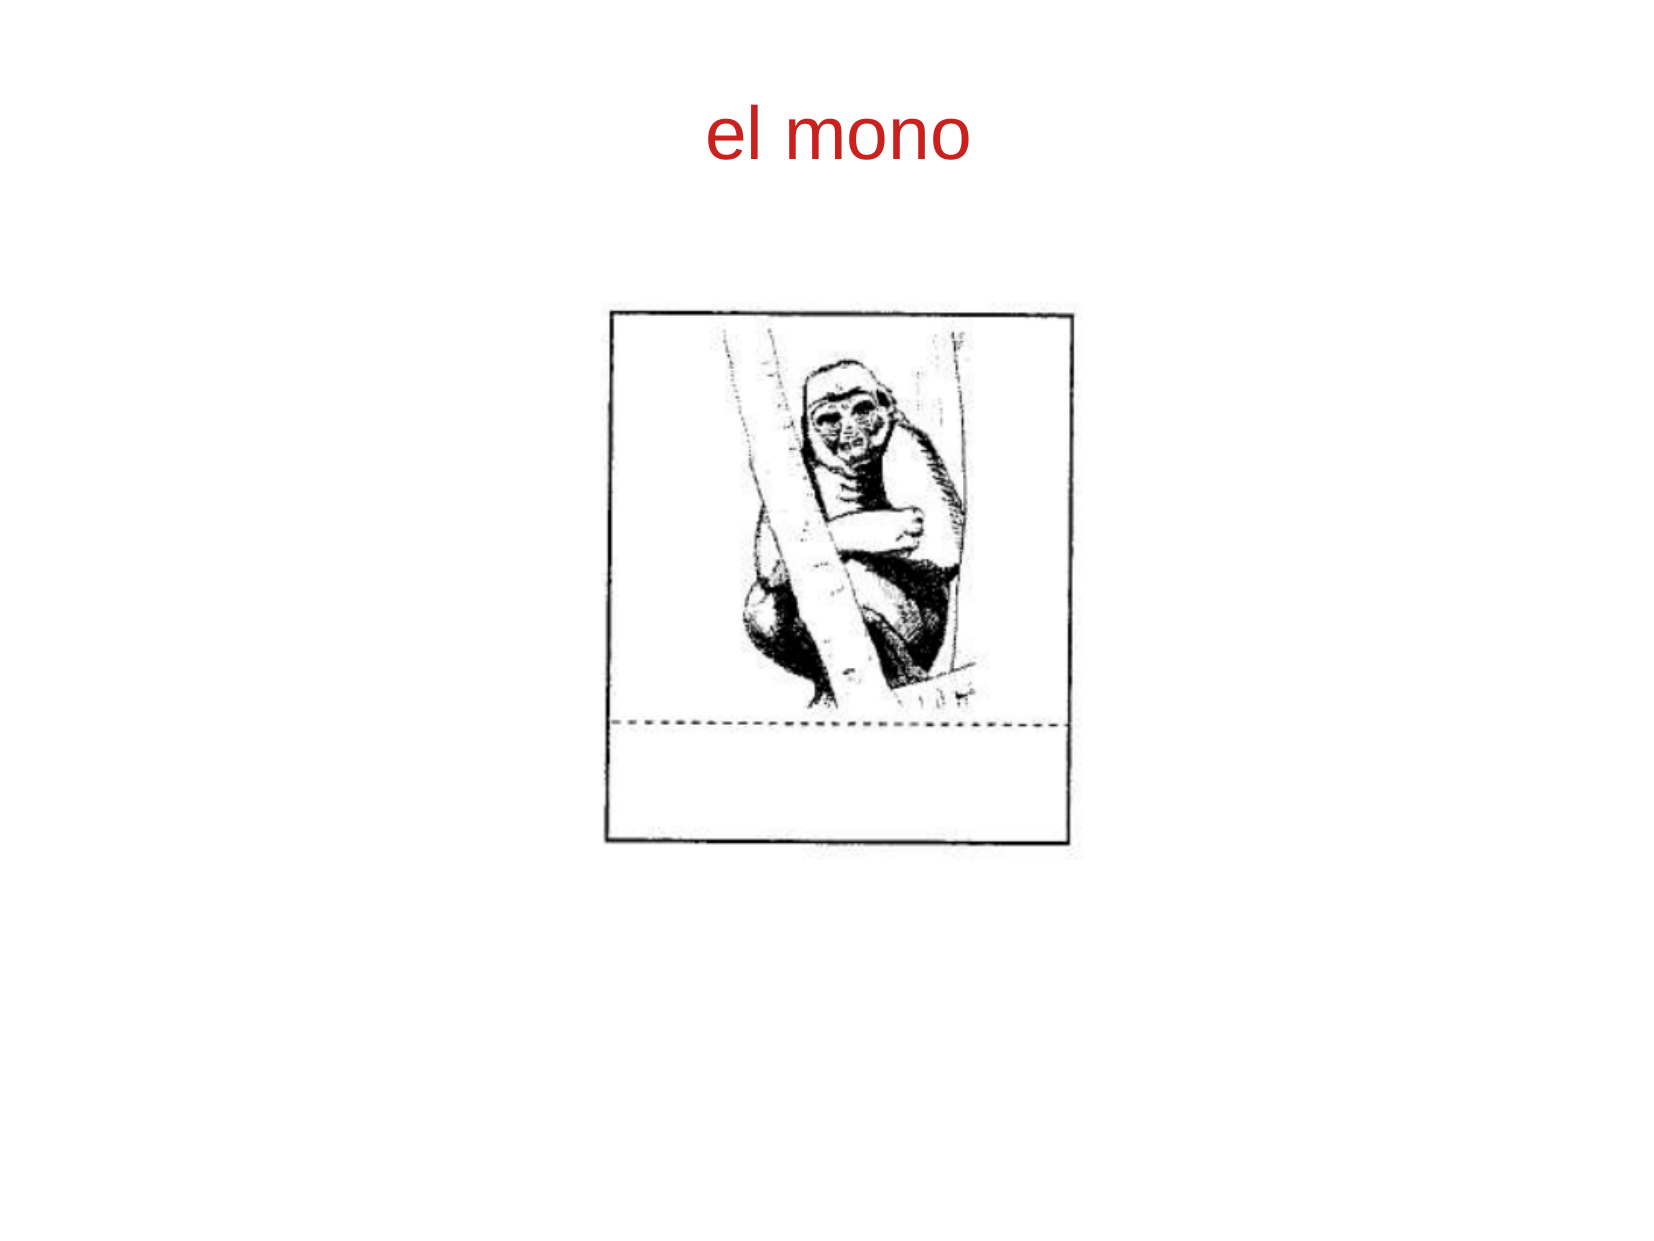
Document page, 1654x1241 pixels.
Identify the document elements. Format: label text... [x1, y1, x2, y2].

picture [581, 291, 1094, 873]
text_box el mono [389, 58, 1288, 201]
